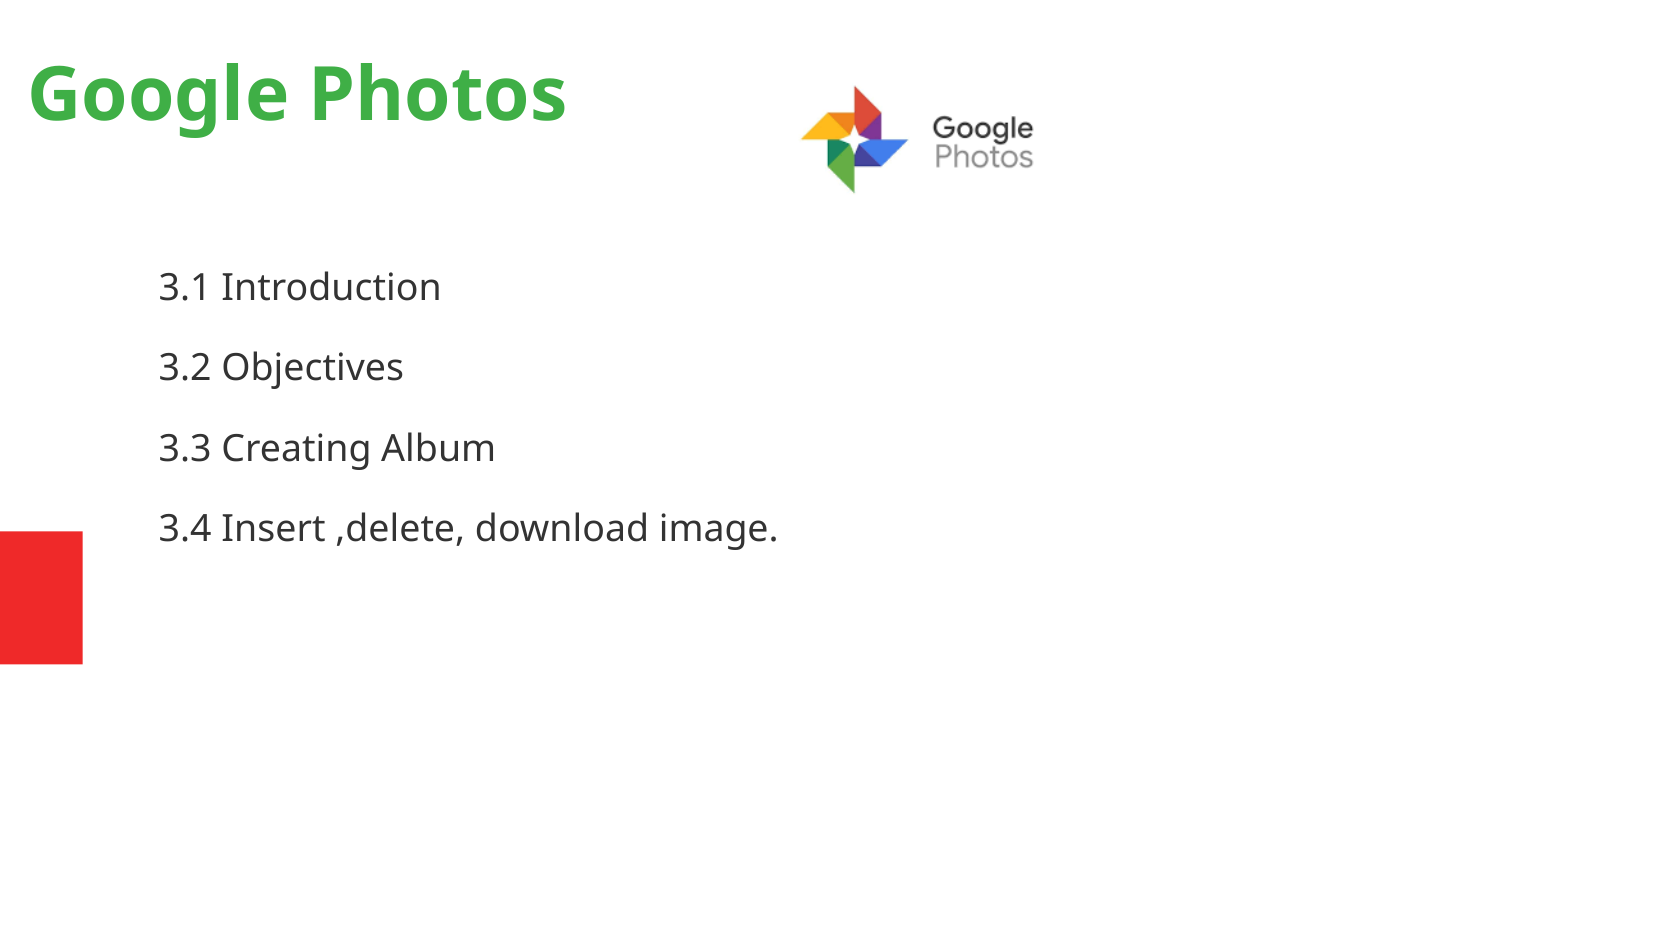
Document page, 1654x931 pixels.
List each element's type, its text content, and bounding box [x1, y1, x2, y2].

picture [755, 18, 1086, 266]
title Google Photos [27, 3, 1433, 181]
list 3.1 Introduction 3.2 Objectives 3.3 Creating Album 3.4 Insert ,delete, download image. [87, 180, 1605, 891]
